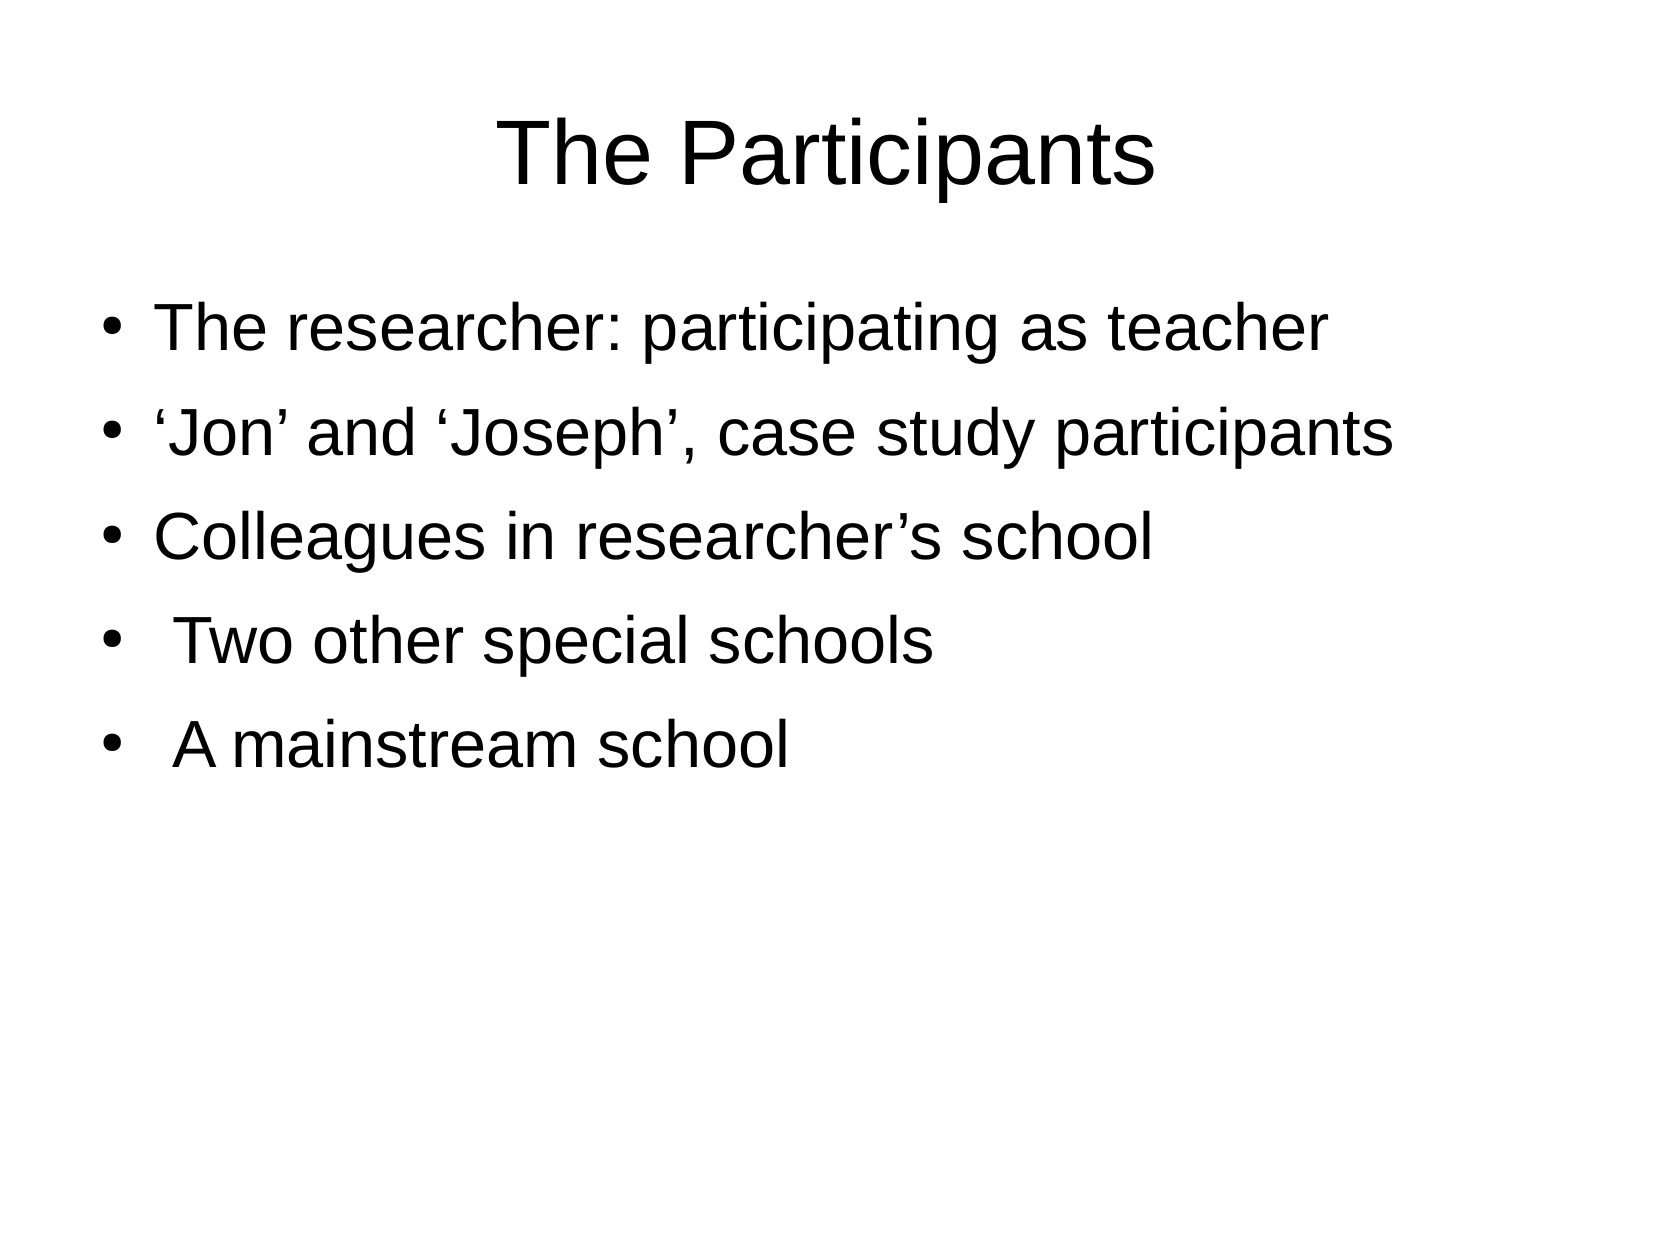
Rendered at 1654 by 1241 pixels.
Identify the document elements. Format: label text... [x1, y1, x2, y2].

title The Participants [82, 56, 1571, 250]
list The researcher: participating as teacher ‘Jon’ and ‘Joseph’, case study participants Colleagues in researcher’s school Two other special schools A mainstream school [82, 290, 1571, 1109]
